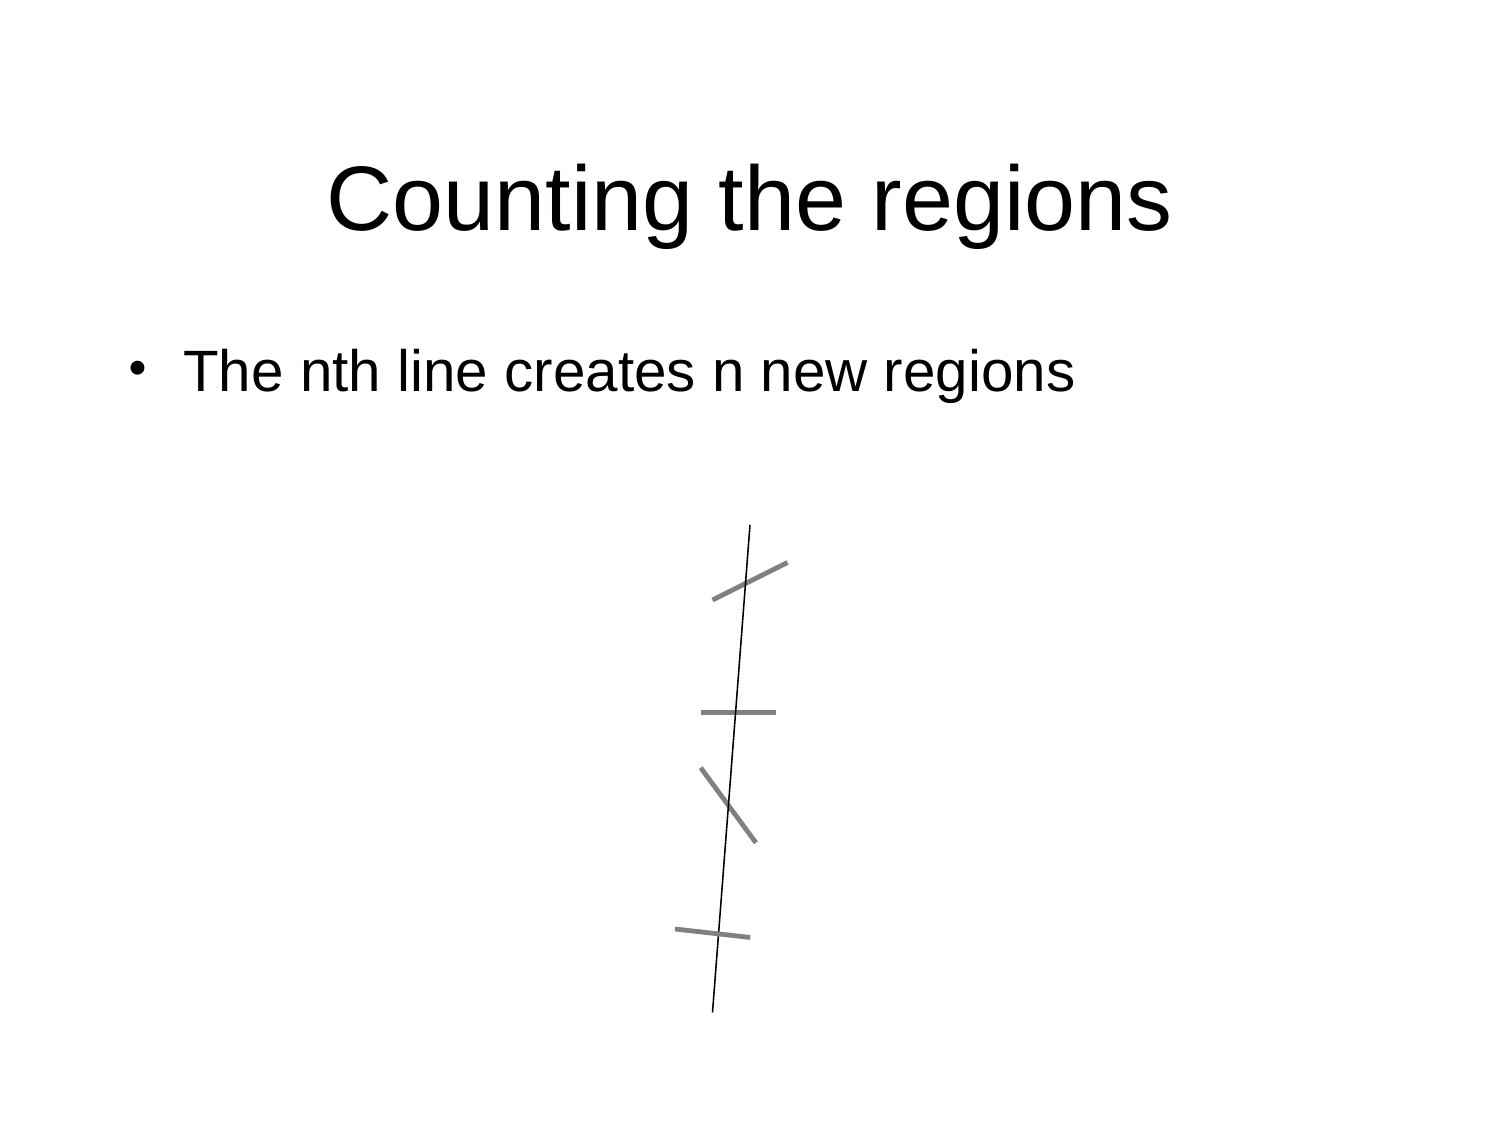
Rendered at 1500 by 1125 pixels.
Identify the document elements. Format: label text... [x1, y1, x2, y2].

list The nth line creates n new regions [112, 324, 1388, 1000]
title Counting the regions [112, 99, 1388, 288]
